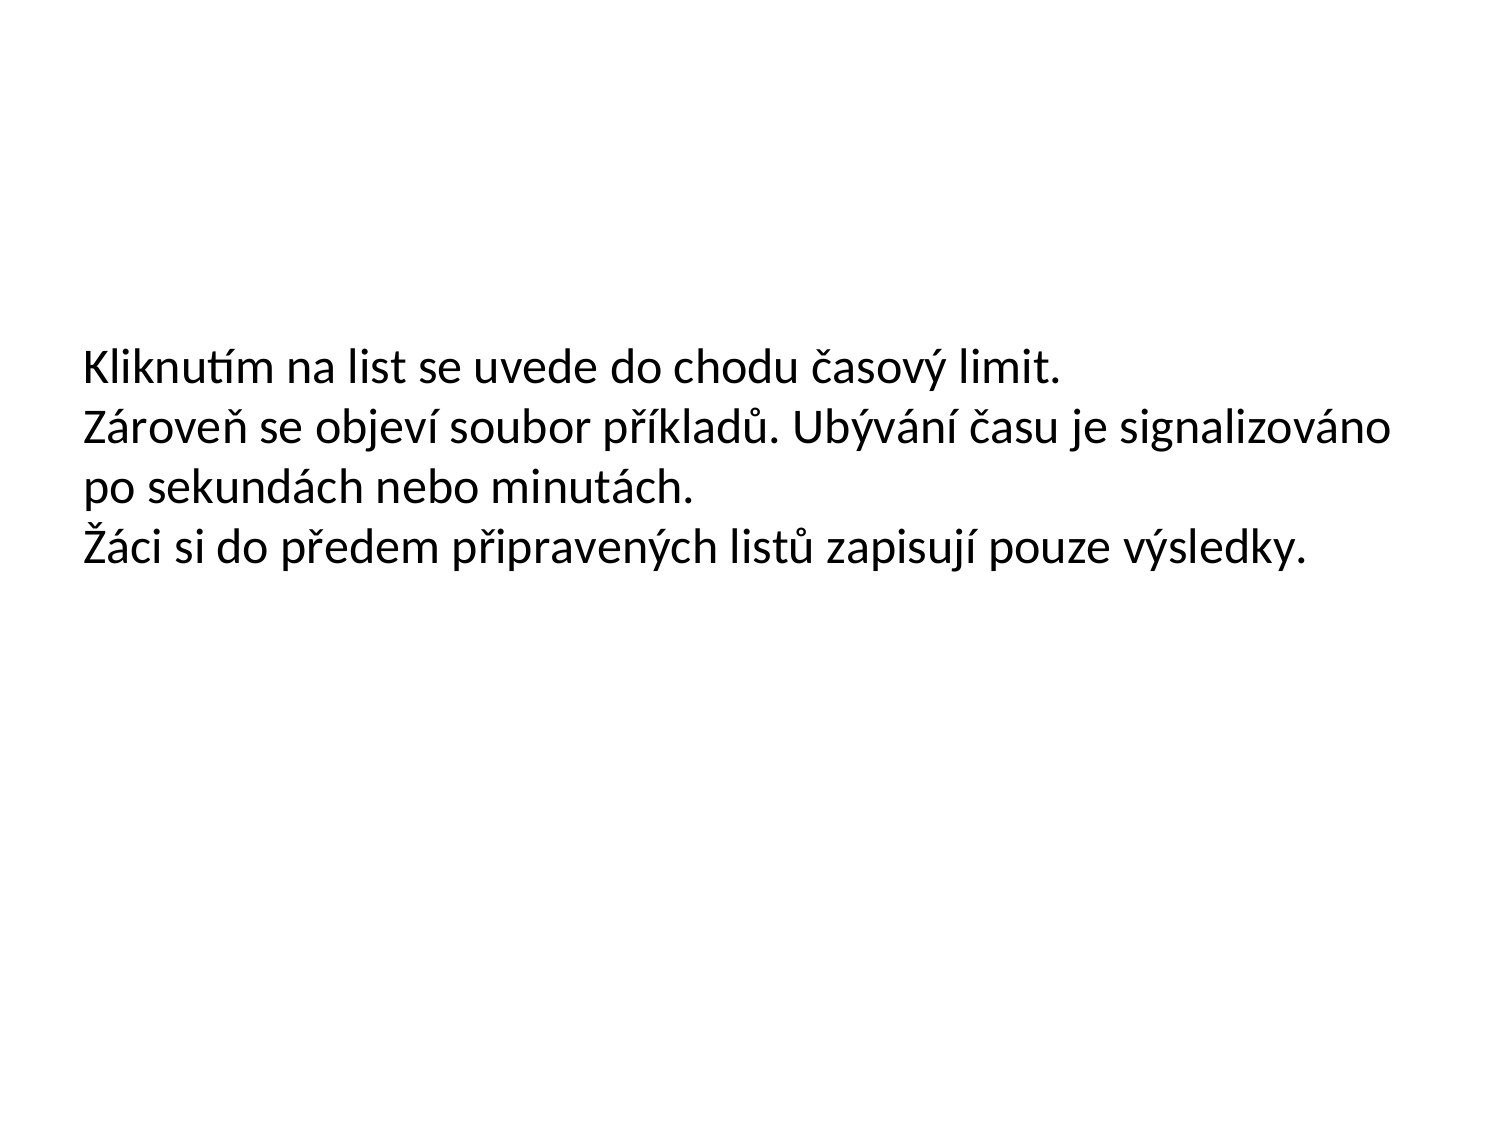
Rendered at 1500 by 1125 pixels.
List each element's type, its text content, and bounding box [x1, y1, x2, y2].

text_box Kliknutím na list se uvede do chodu časový limit. Zároveň se objeví soubor příkladů. Ubývání času je signalizováno po sekundách nebo minutách. Žáci si do předem připravených listů zapisují pouze výsledky. [68, 326, 1420, 762]
